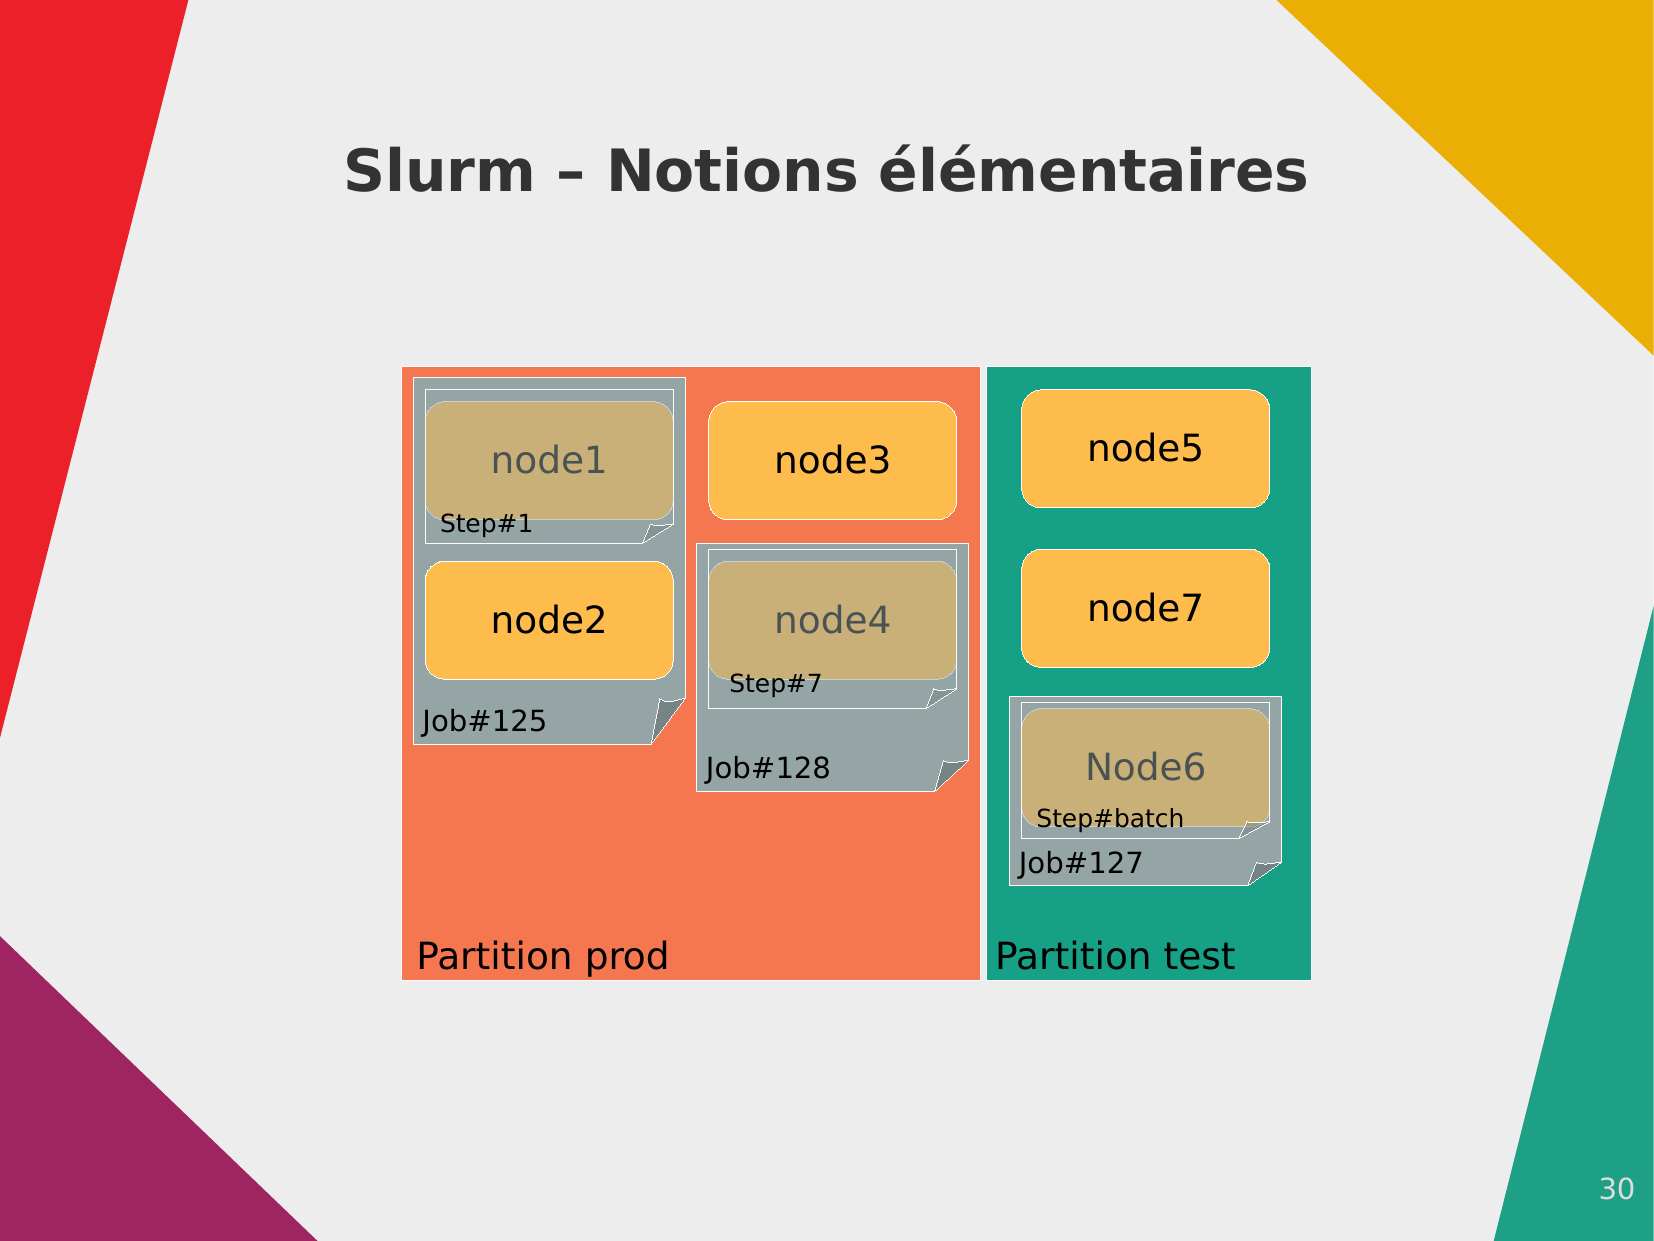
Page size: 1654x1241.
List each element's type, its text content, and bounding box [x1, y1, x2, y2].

text_box Job#125 [407, 696, 563, 746]
text_box node2 [425, 561, 674, 680]
text_box Partition prod [401, 927, 685, 986]
text_box Step#1 [425, 502, 549, 547]
text_box [986, 366, 1312, 981]
text_box [401, 366, 981, 981]
text_box Step#batch [1021, 797, 1229, 871]
text_box Job#127 [1003, 838, 1159, 888]
text_box node7 [1021, 549, 1270, 668]
text_box Step#7 [714, 661, 839, 706]
text_box Job#128 [691, 744, 846, 794]
text_box node3 [708, 401, 957, 520]
text_box node5 [1021, 389, 1270, 508]
title Slurm – Notions élémentaires [114, 73, 1539, 271]
text_box Partition test [980, 927, 1251, 986]
